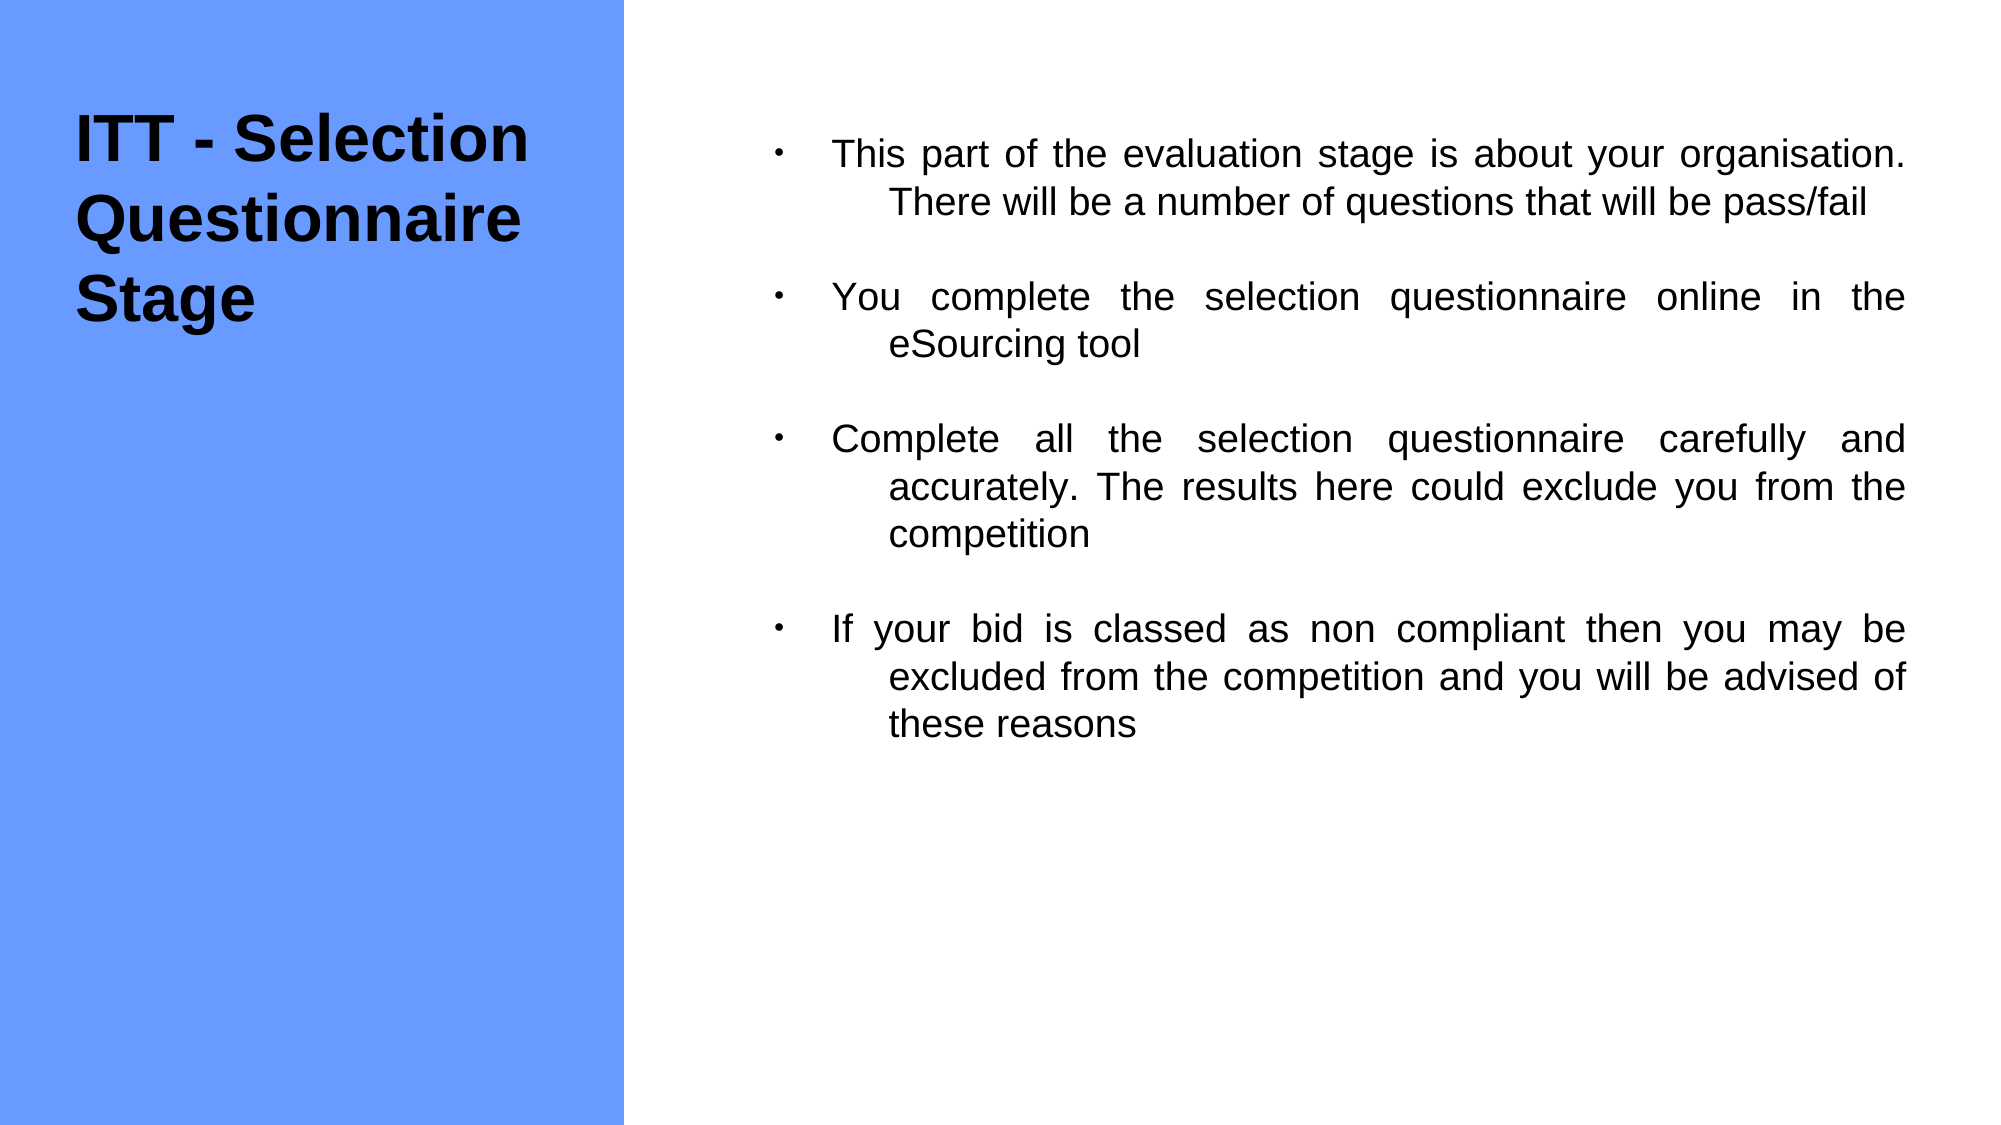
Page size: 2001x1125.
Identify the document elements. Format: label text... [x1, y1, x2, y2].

title ITT - Selection Questionnaire Stage [75, 94, 577, 346]
text_box This part of the evaluation stage is about your organisation. There will be a number of questions that will be pass/fail You complete the selection questionnaire online in the eSourcing tool Complete all the selection questionnaire carefully and accurately. The results here could exclude you from the competition If your bid is classed as non compliant then you may be excluded from the competition and you will be advised of these reasons [738, 128, 1908, 1007]
